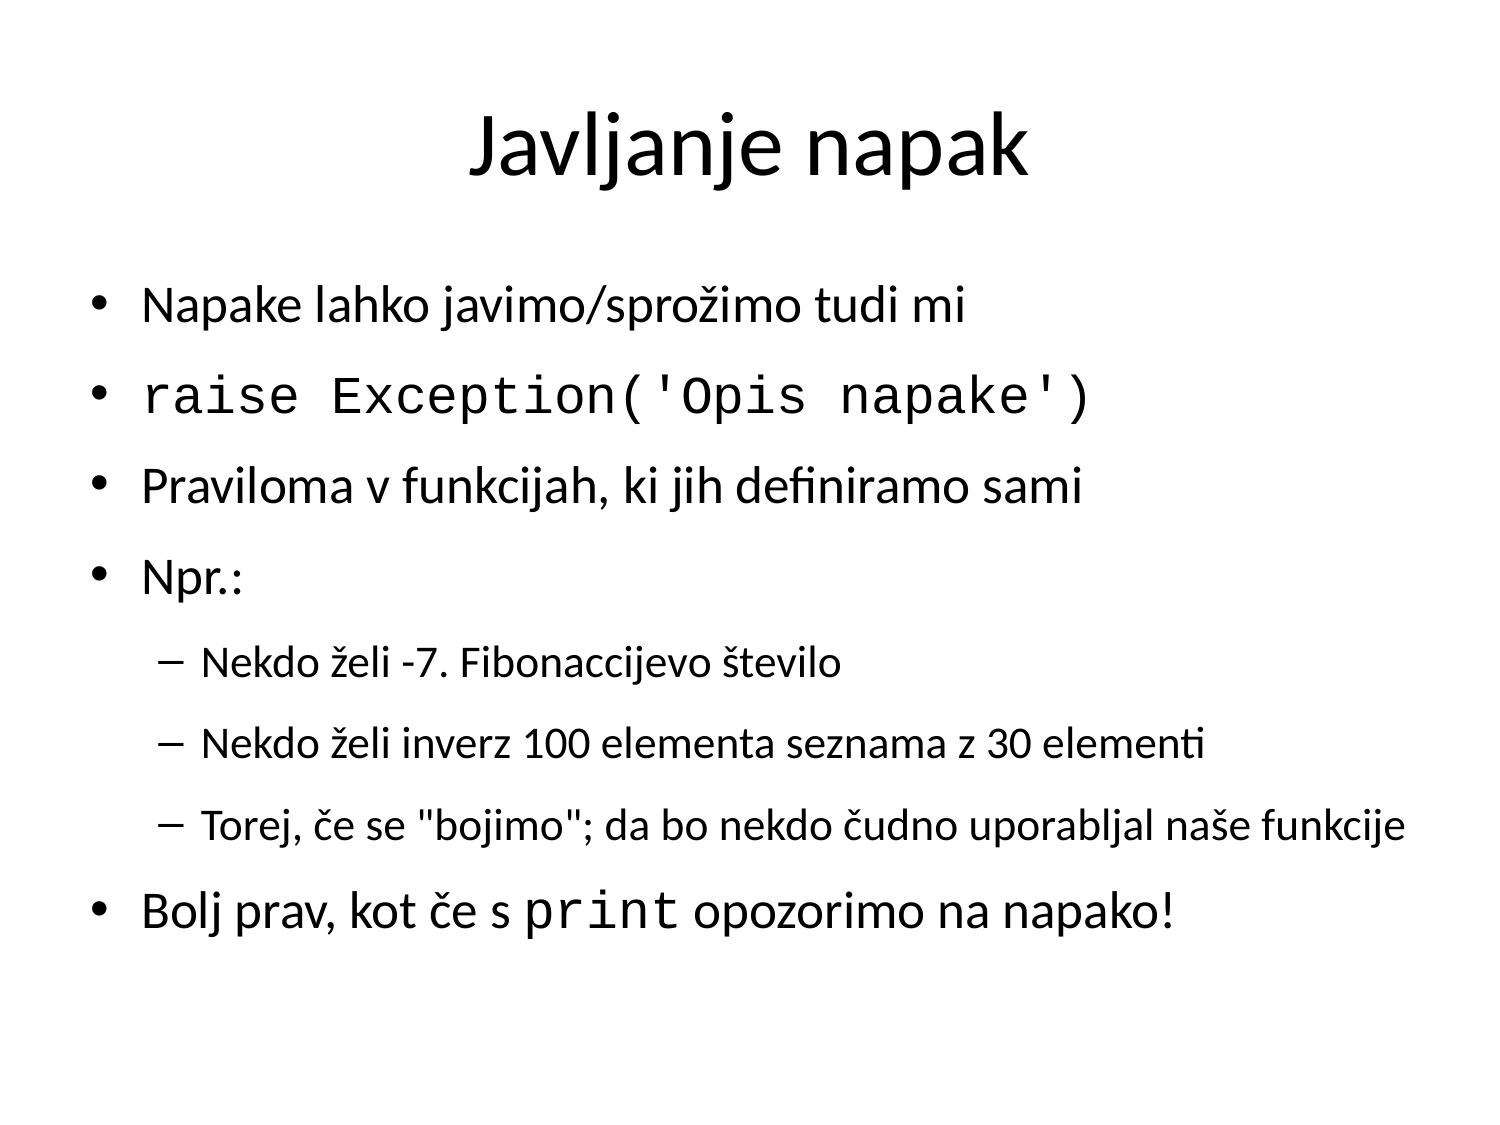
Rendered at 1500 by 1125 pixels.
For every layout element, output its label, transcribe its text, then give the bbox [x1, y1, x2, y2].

title Javljanje napak [75, 45, 1425, 233]
list Napake lahko javimo/sprožimo tudi mi raise Exception('Opis napake') Praviloma v funkcijah, ki jih definiramo sami Npr.: Nekdo želi -7. Fibonaccijevo število Nekdo želi inverz 100 elementa seznama z 30 elementi Torej, če se "bojimo"; da bo nekdo čudno uporabljal naše funkcije Bolj prav, kot če s print opozorimo na napako! [75, 262, 1425, 1005]
